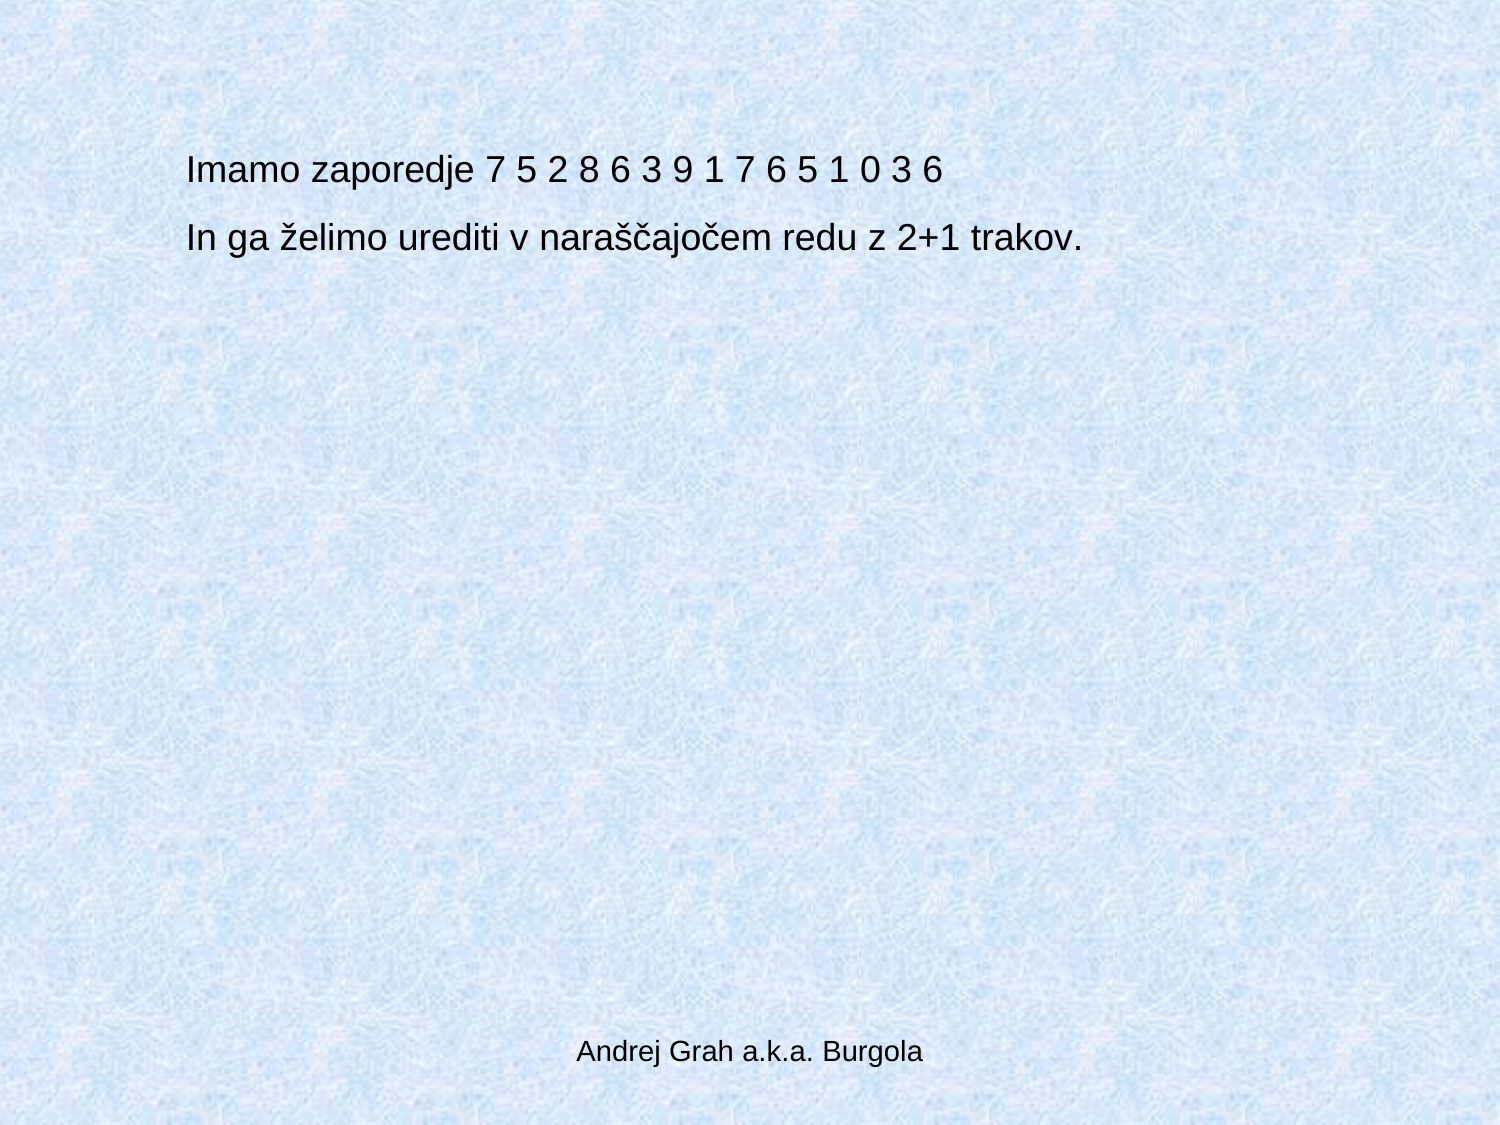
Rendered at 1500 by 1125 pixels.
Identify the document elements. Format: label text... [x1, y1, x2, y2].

picture [0, 0, 1500, 1125]
text_box Andrej Grah a.k.a. Burgola [512, 1024, 988, 1103]
text_box Imamo zaporedje 7 5 2 8 6 3 9 1 7 6 5 1 0 3 6 In ga želimo urediti v naraščajočem redu z 2+1 trakov. [171, 137, 1223, 267]
